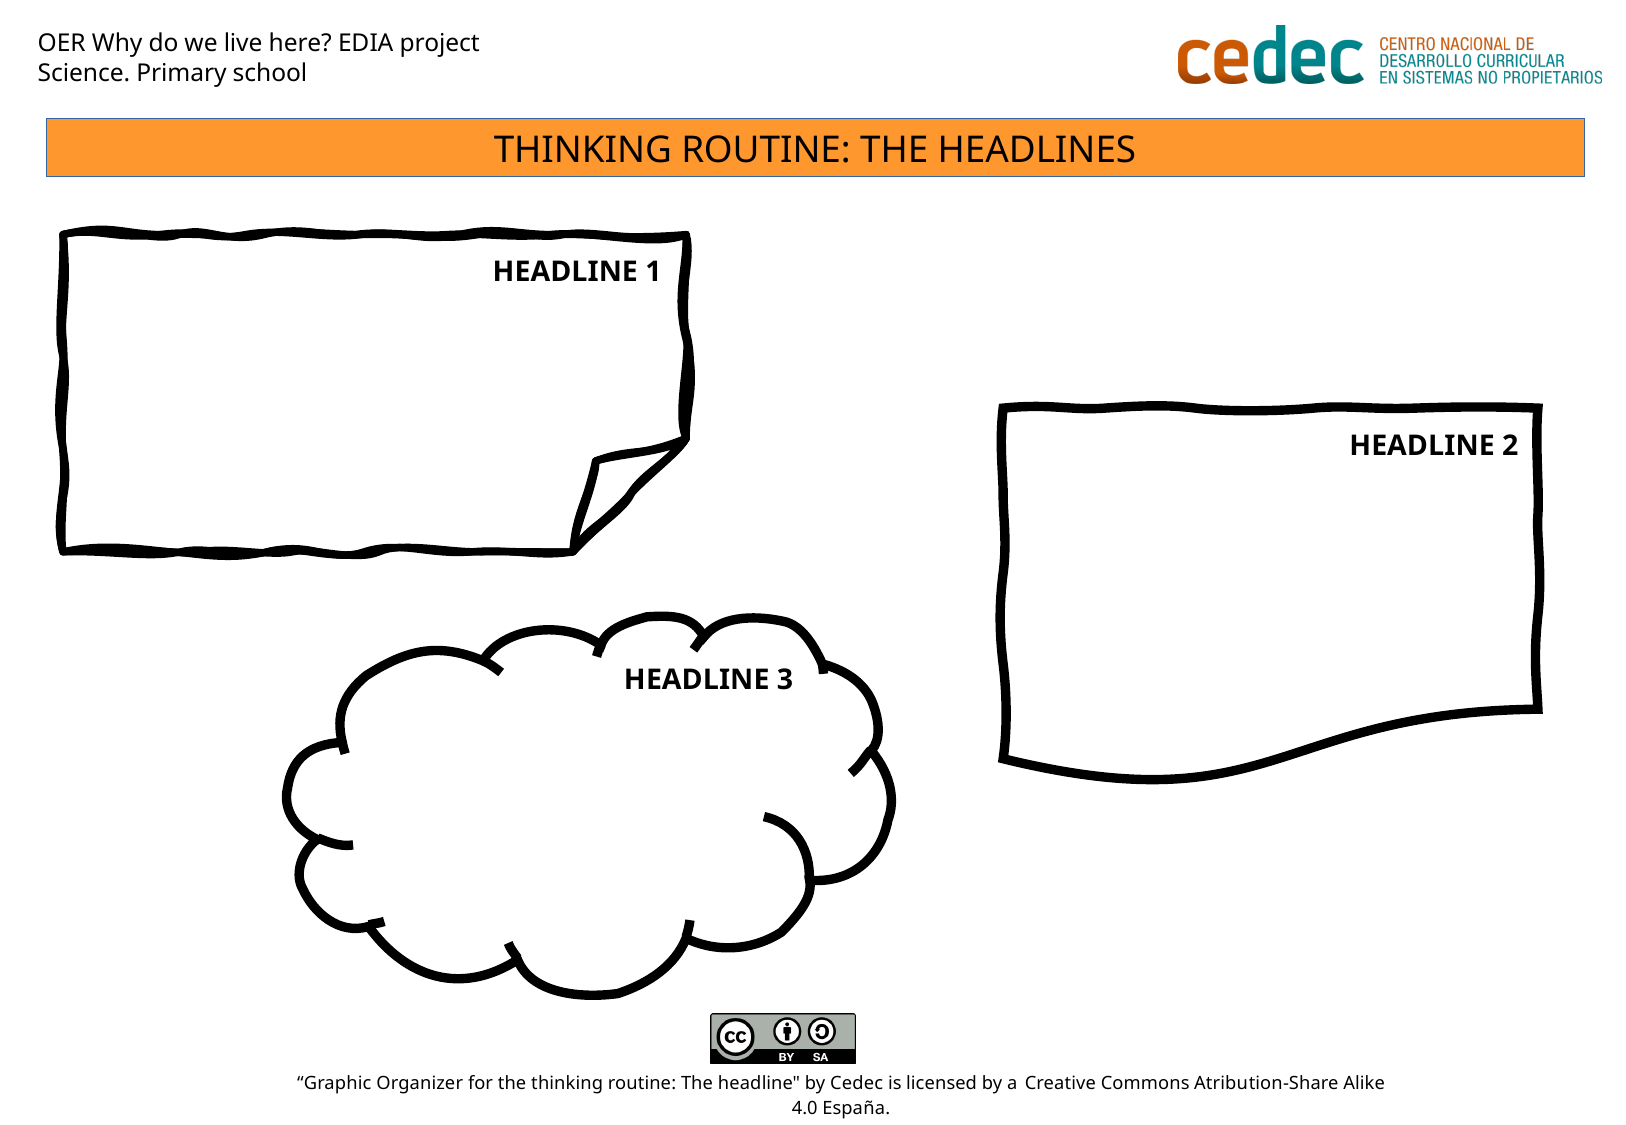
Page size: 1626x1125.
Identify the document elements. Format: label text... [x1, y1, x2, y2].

text_box HEADLINE 3 [609, 653, 929, 701]
text_box THINKING ROUTINE: THE HEADLINES [46, 119, 1584, 177]
text_box OER Why do we live here? EDIA project Science. Primary school [23, 20, 546, 90]
picture [710, 1013, 856, 1063]
text_box HEADLINE 1 [478, 245, 798, 293]
text_box “Graphic Organizer for the thinking routine: The headline" by Cedec is licensed by a Creative Commons Atribution-Share Alike 4.0 España. [246, 1063, 1437, 1100]
text_box HEADLINE 2 [1334, 419, 1625, 467]
picture [1178, 25, 1602, 84]
